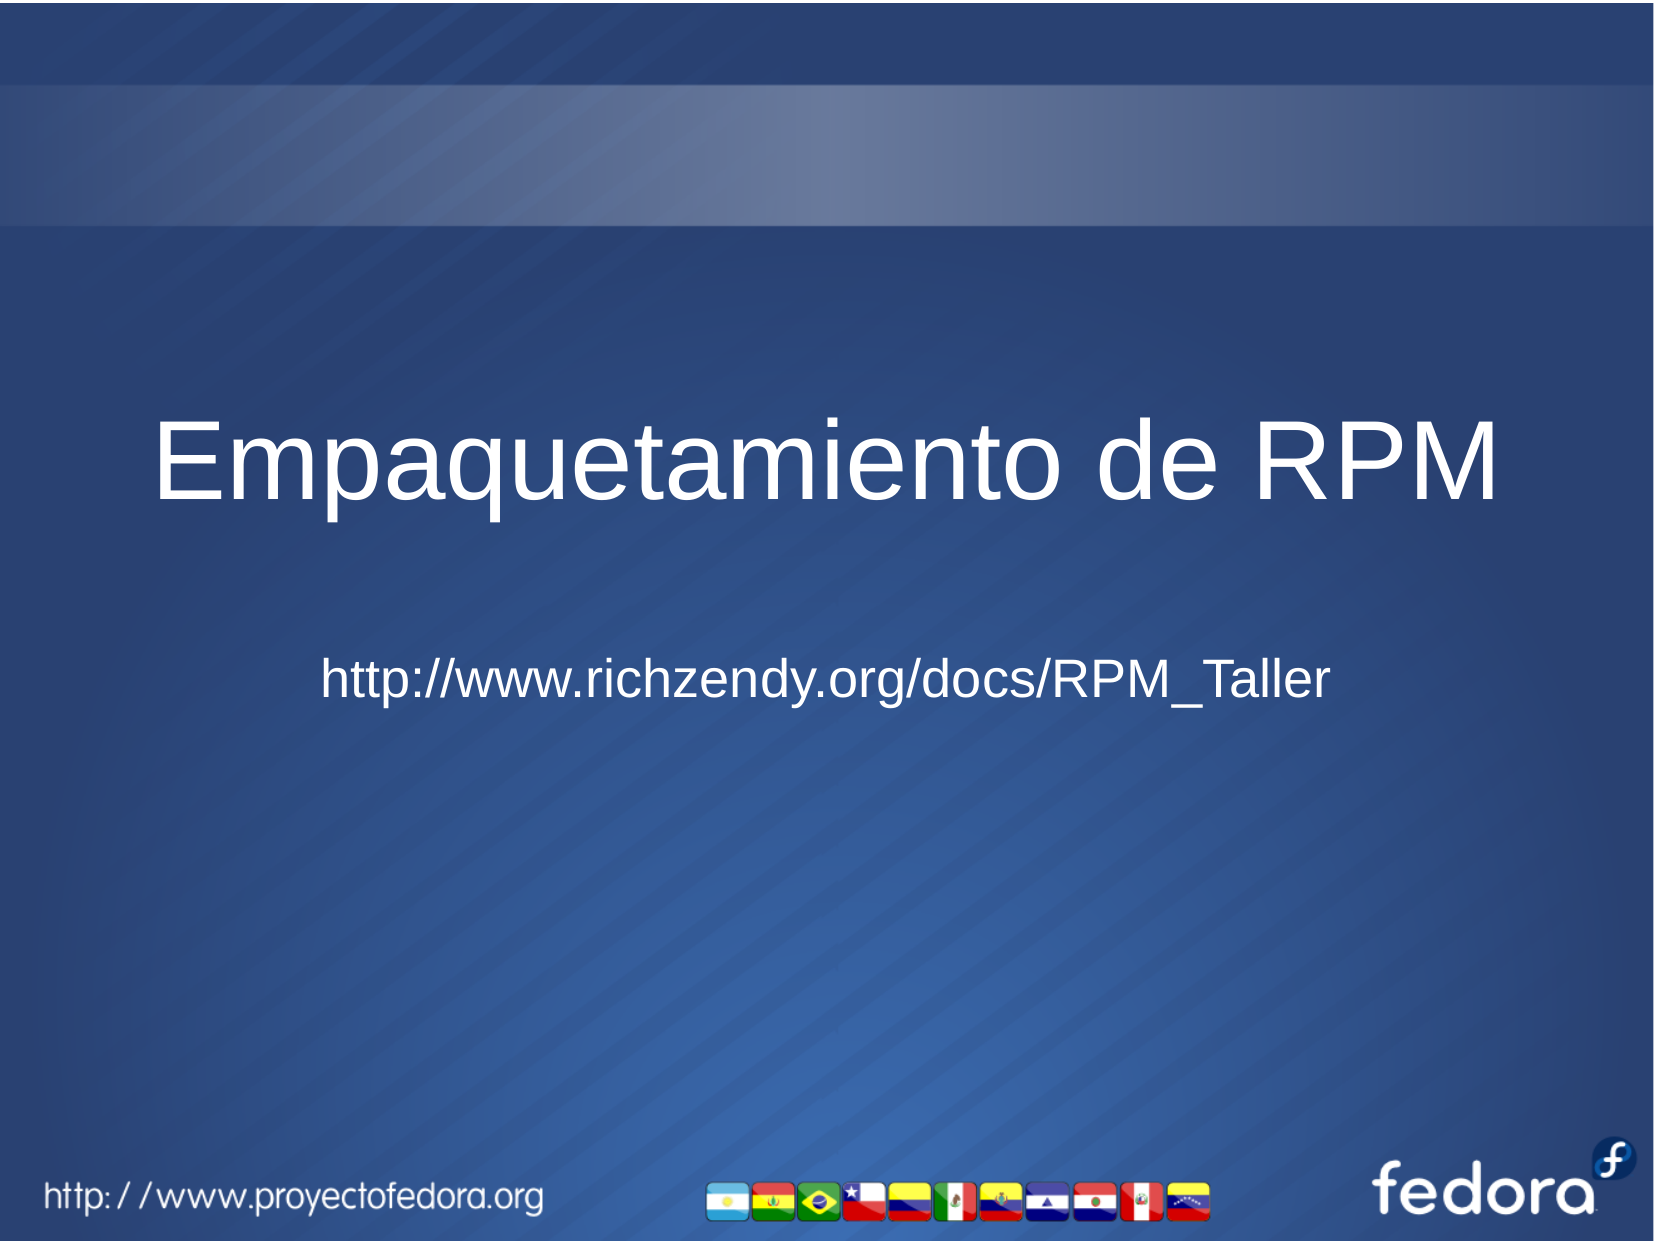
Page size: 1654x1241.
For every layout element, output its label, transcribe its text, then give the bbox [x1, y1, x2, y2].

subtitle Empaquetamiento de RPM http://www.richzendy.org/docs/RPM_Taller [82, 49, 1571, 1109]
picture [0, 3, 1654, 1241]
